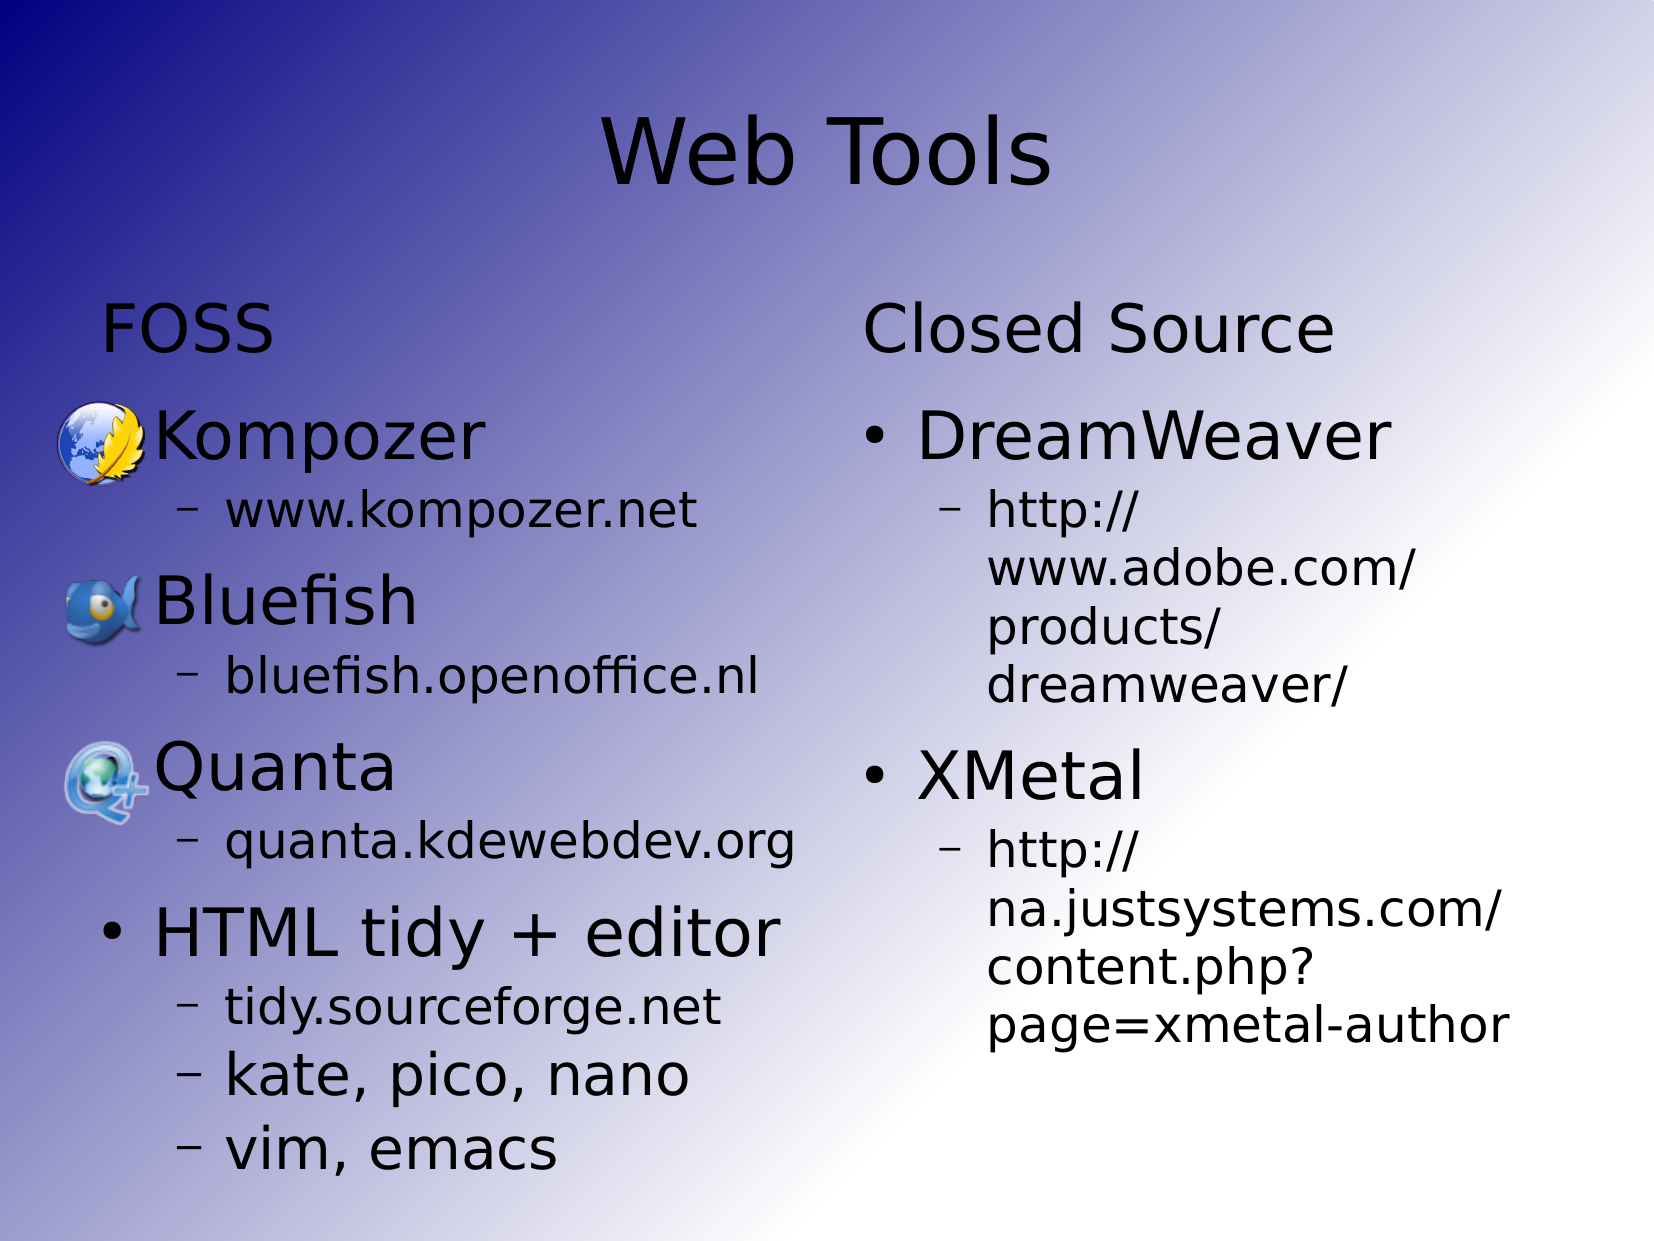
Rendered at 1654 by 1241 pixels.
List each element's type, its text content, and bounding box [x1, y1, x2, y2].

list Closed Source DreamWeaver http://www.adobe.com/products/dreamweaver/ XMetal http://na.justsystems.com/content.php?page=xmetal-author [845, 290, 1572, 1094]
picture [63, 740, 152, 830]
title Web Tools [82, 49, 1571, 257]
picture [55, 398, 145, 488]
list FOSS Kompozer www.kompozer.net Bluefish bluefish.openoffice.nl Quanta quanta.kdewebdev.org HTML tidy + editor tidy.sourceforge.net kate, pico, nano vim, emacs [82, 290, 863, 1184]
picture [57, 564, 146, 654]
